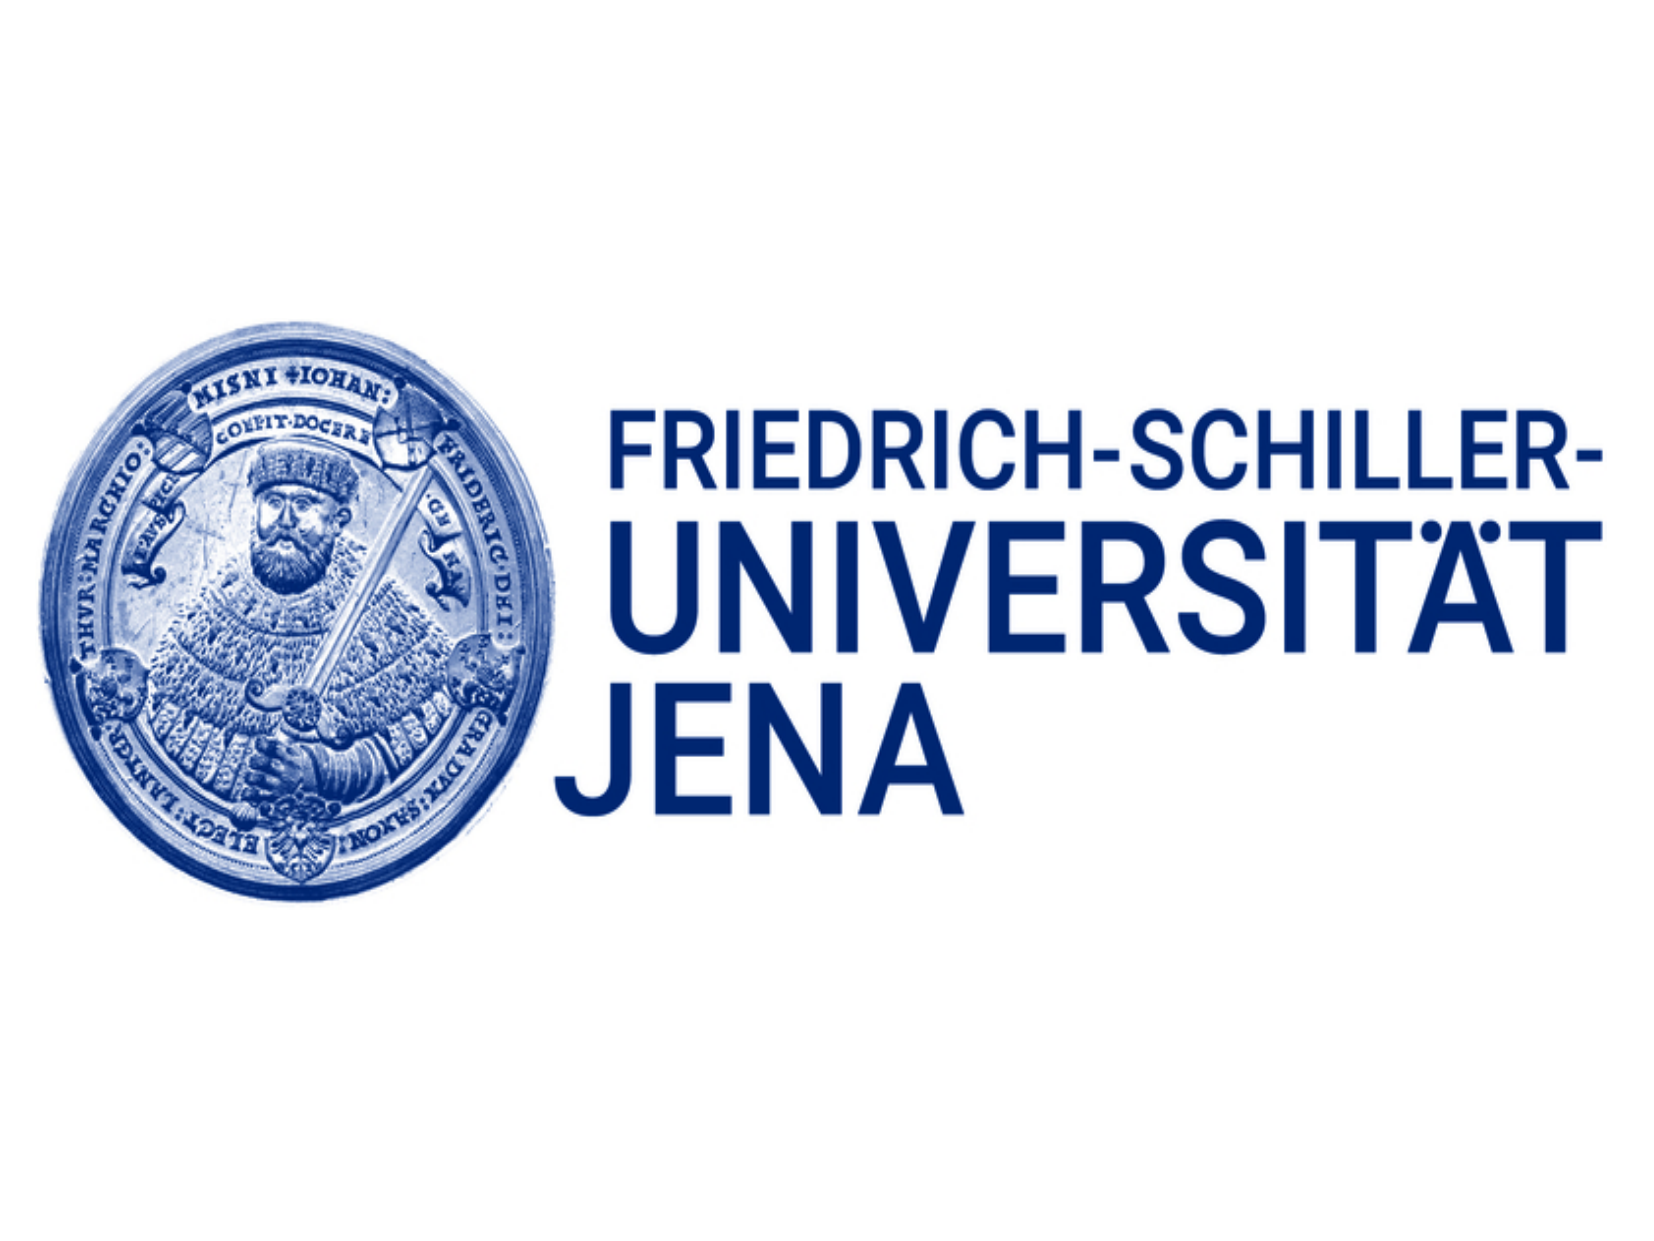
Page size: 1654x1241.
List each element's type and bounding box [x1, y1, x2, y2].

picture [35, 318, 1607, 910]
